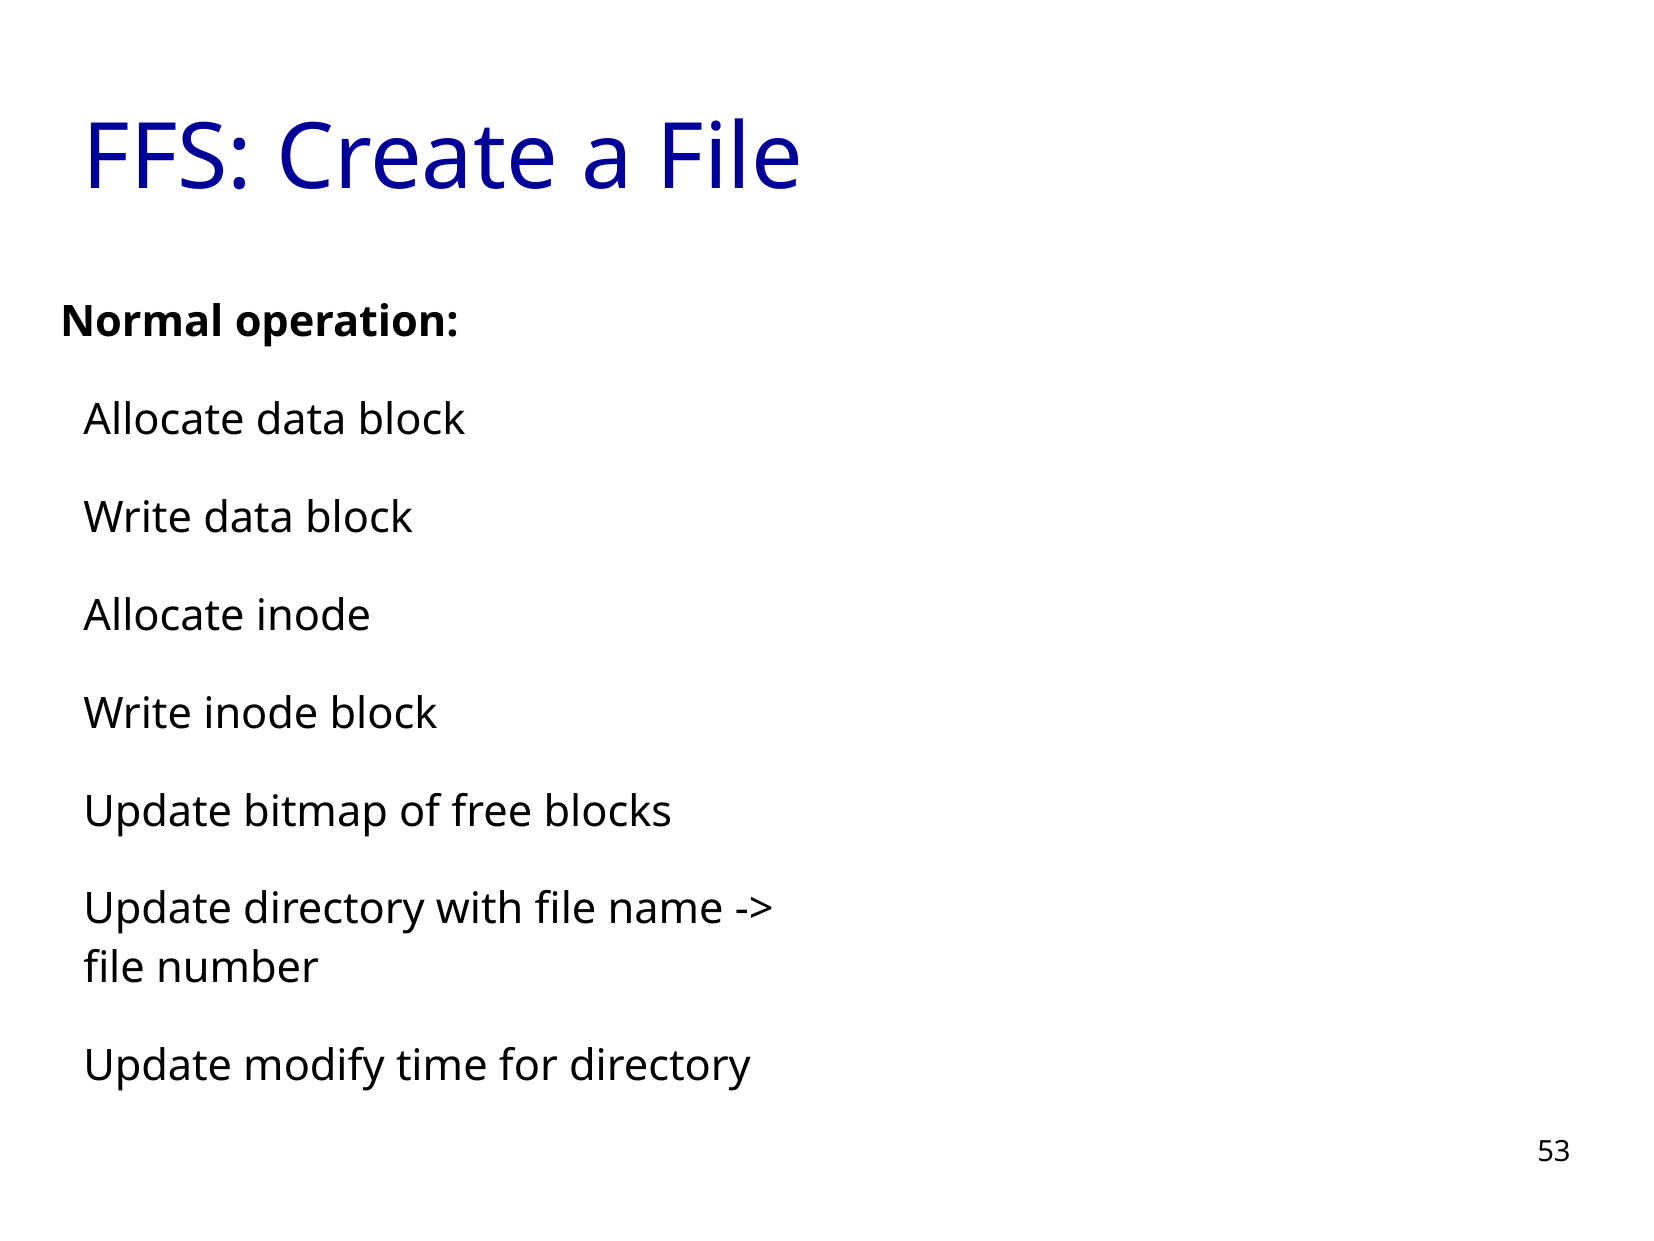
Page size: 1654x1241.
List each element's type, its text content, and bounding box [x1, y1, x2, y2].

list Normal operation: Allocate data block Write data block Allocate inode Write inode block Update bitmap of free blocks Update directory with file name -> file number Update modify time for directory [60, 290, 798, 1096]
title FFS: Create a File [82, 49, 1571, 257]
